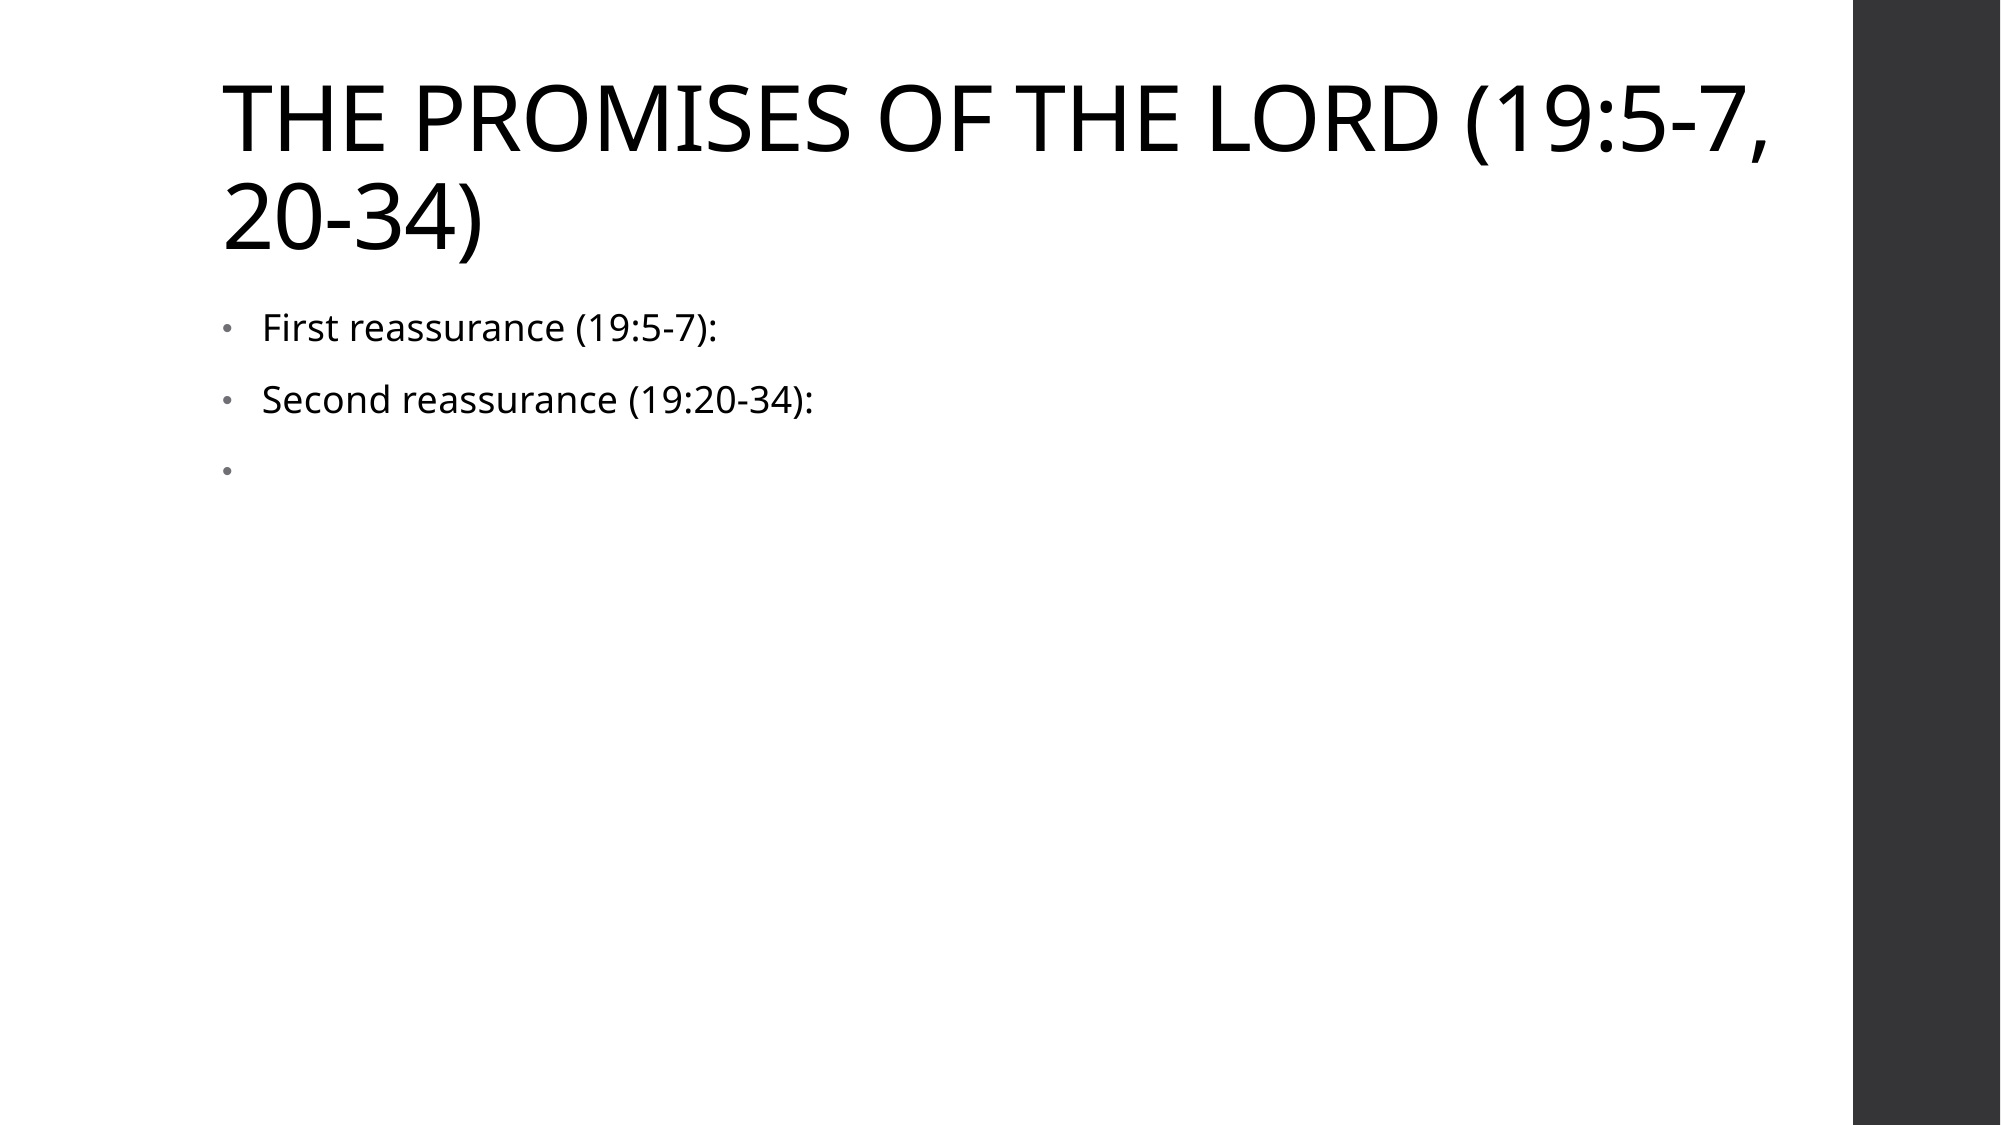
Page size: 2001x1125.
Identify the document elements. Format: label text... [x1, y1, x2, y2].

title THE PROMISES OF THE LORD (19:5-7, 20-34) [206, 60, 1797, 278]
list First reassurance (19:5-7): Second reassurance (19:20-34): [206, 299, 1617, 1014]
